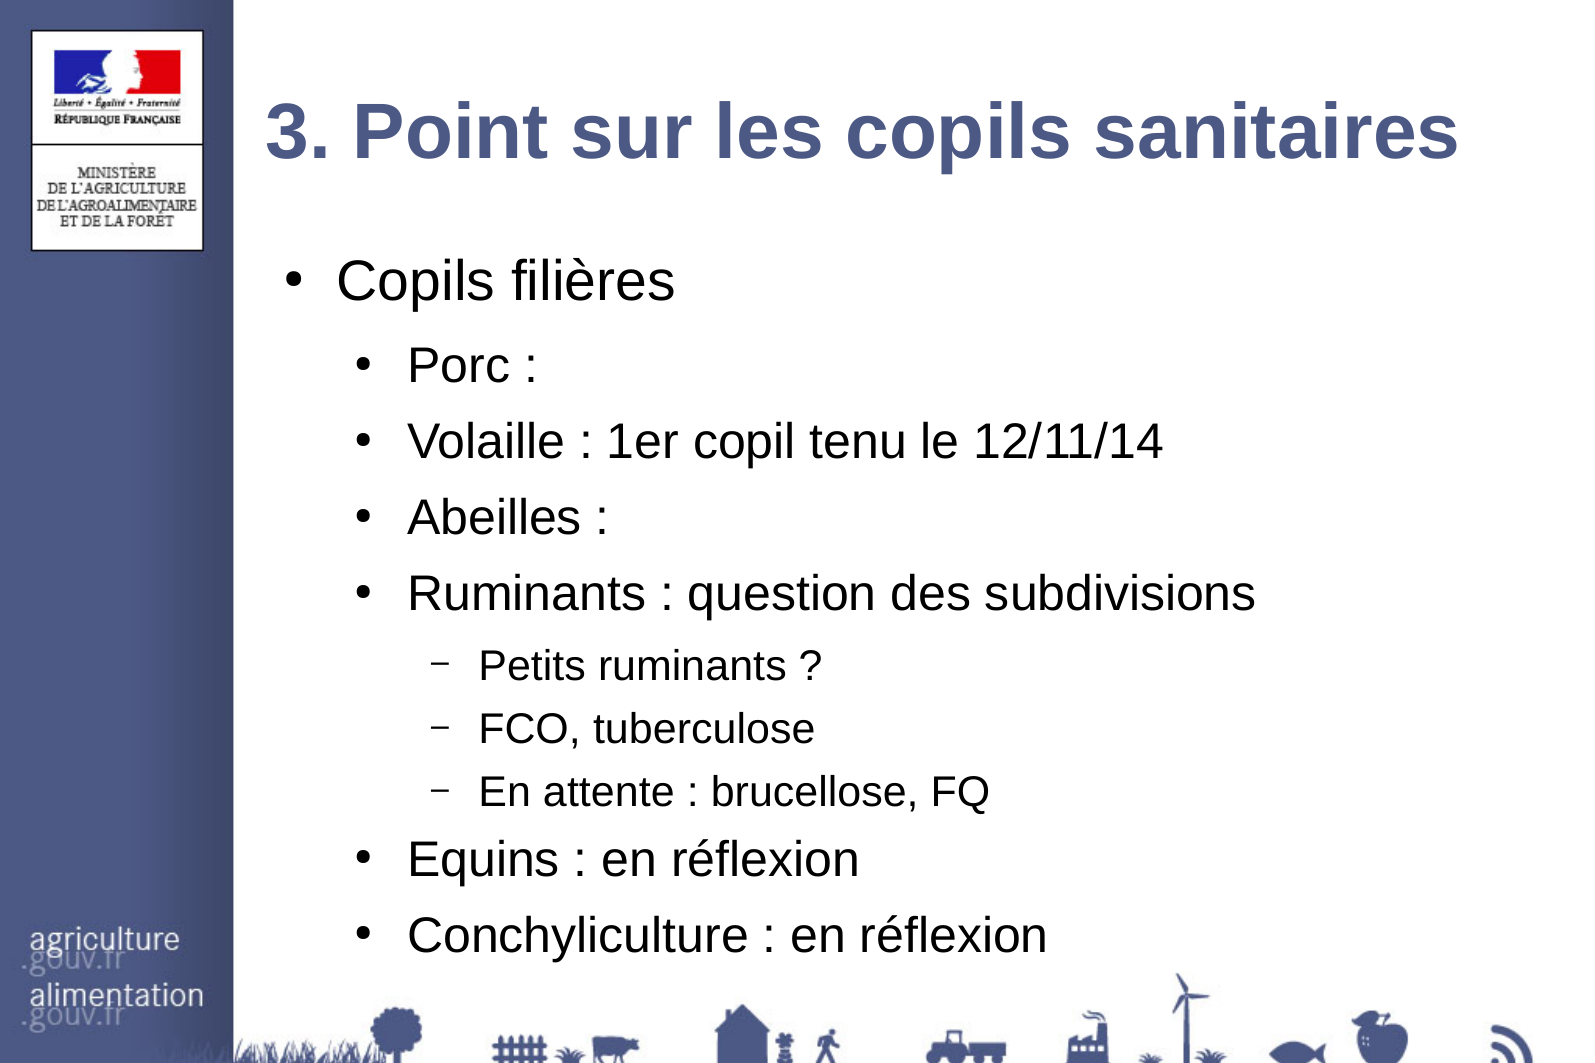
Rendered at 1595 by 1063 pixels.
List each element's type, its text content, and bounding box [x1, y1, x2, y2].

list Copils filières Porc : Volaille : 1er copil tenu le 12/11/14 Abeilles : Ruminants : question des subdivisions Petits ruminants ? FCO, tuberculose En attente : brucellose, FQ Equins : en réflexion Conchyliculture : en réflexion [265, 248, 1536, 963]
picture [0, 0, 1595, 1063]
title 3. Point sur les copils sanitaires [265, 49, 1536, 213]
